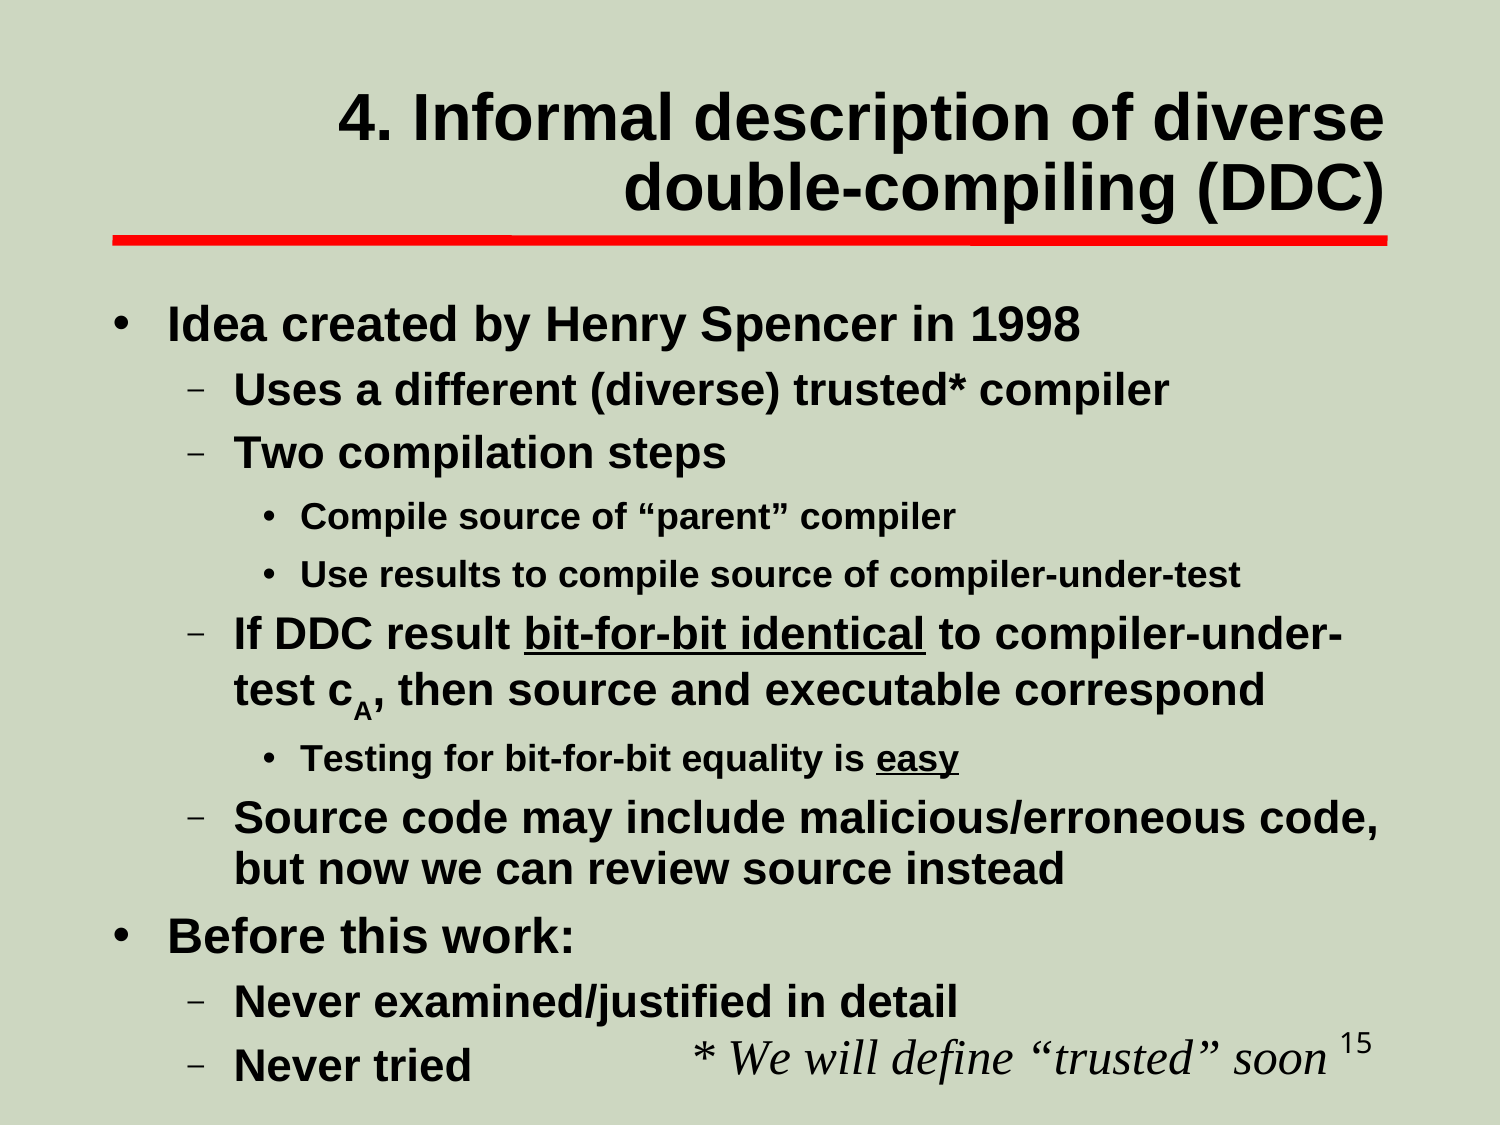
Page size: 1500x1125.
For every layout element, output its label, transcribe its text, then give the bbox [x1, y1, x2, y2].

title 4. Informal description of diverse double-compiling (DDC) [124, 84, 1387, 224]
text_box * We will define “trusted” soon [675, 1023, 1463, 1094]
list Idea created by Henry Spencer in 1998 Uses a different (diverse) trusted* compiler Two compilation steps Compile source of “parent” compiler Use results to compile source of compiler-under-test If DDC result bit-for-bit identical to compiler-under-test cA, then source and executable correspond Testing for bit-for-bit equality is easy Source code may include malicious/erroneous code, but now we can review source instead Before this work: Never examined/justified in detail Never tried [112, 299, 1387, 1099]
